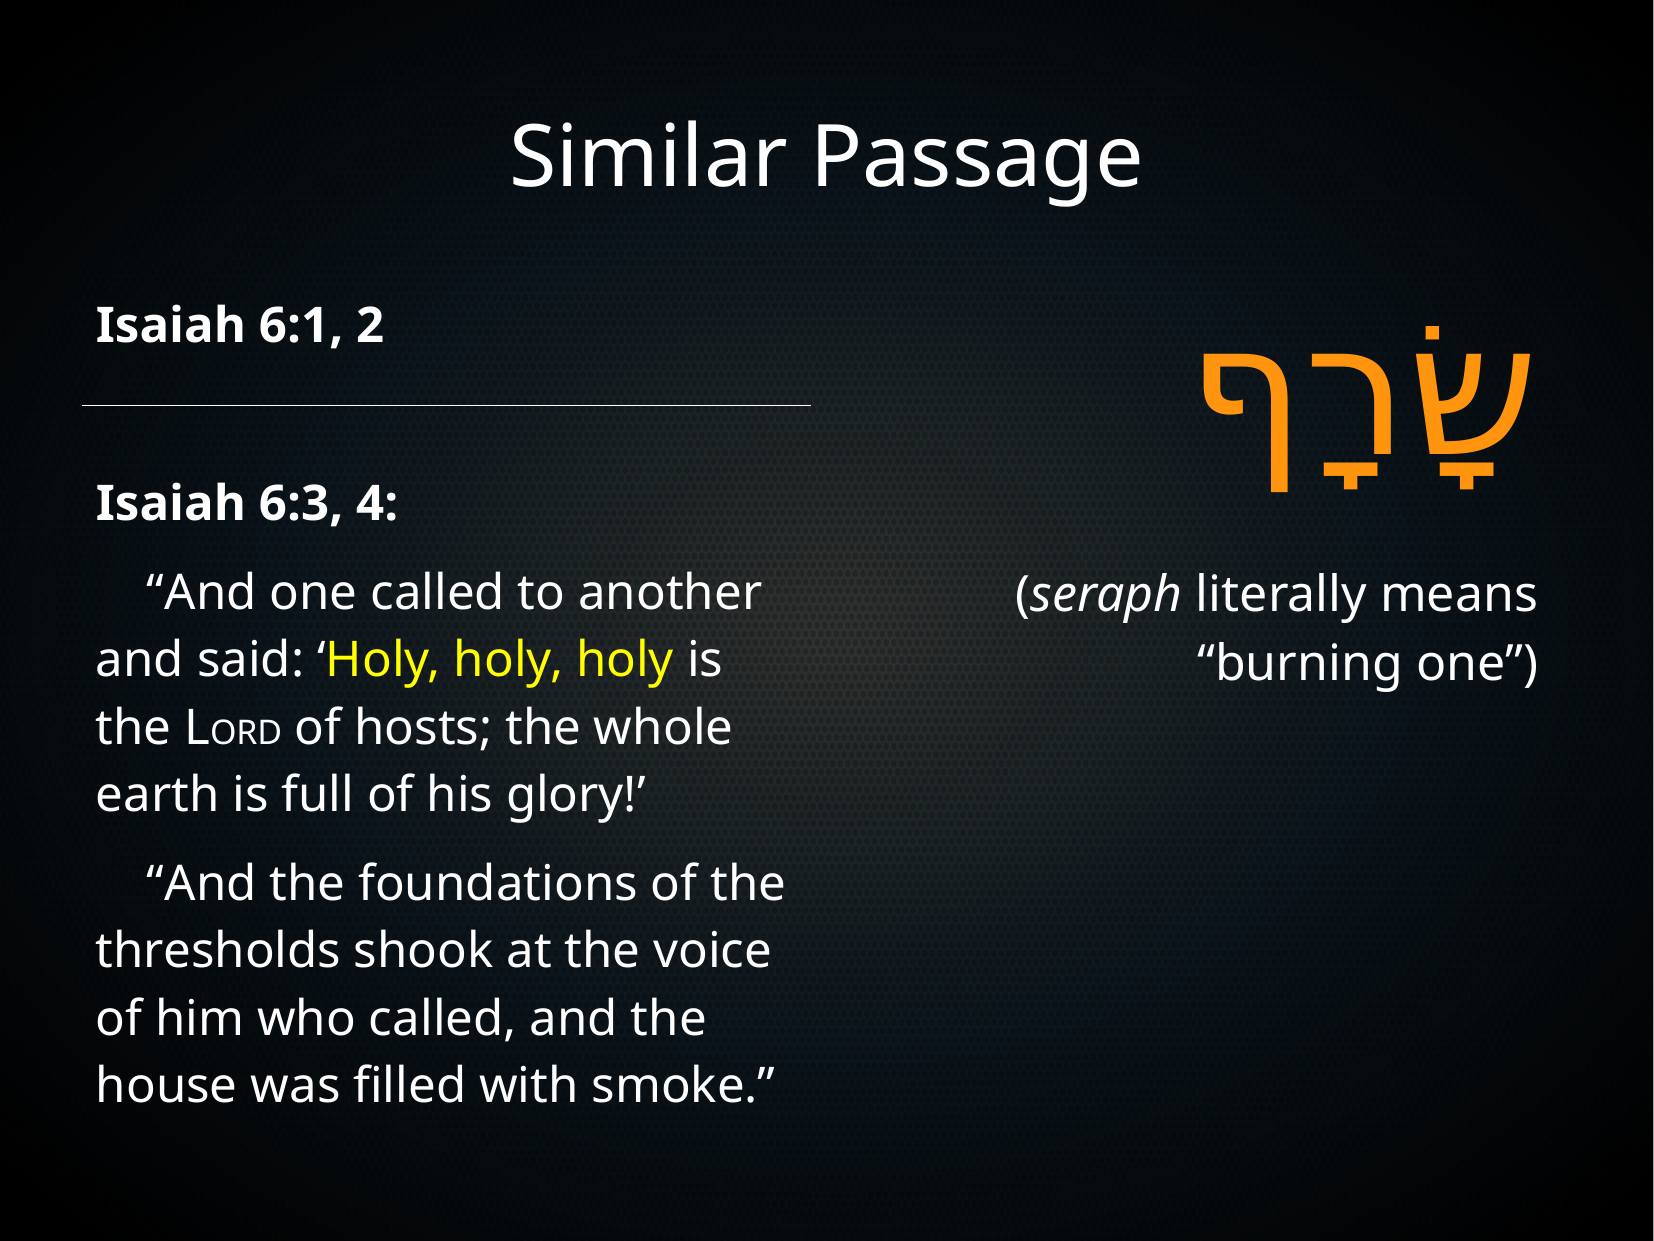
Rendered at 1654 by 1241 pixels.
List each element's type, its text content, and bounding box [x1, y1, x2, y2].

list Isaiah 6:1, 2 Isaiah 6:3, 4: “And one called to another and said: ‘Holy, holy, holy is the LORD of hosts; the whole earth is full of his glory!’ “And the foundations of the thresholds shook at the voice of him who called, and the house was filled with smoke.” [82, 290, 793, 405]
list Isaiah 6:1, 2 Isaiah 6:3, 4: “And one called to another and said: ‘Holy, holy, holy is the LORD of hosts; the whole earth is full of his glory!’ “And the foundations of the thresholds shook at the voice of him who called, and the house was filled with smoke.” [82, 406, 793, 1141]
picture [0, 0, 1654, 1241]
title Similar Passage [82, 49, 1571, 257]
list שָׂרָף (seraph literally means “burning one”) [828, 290, 1539, 1010]
